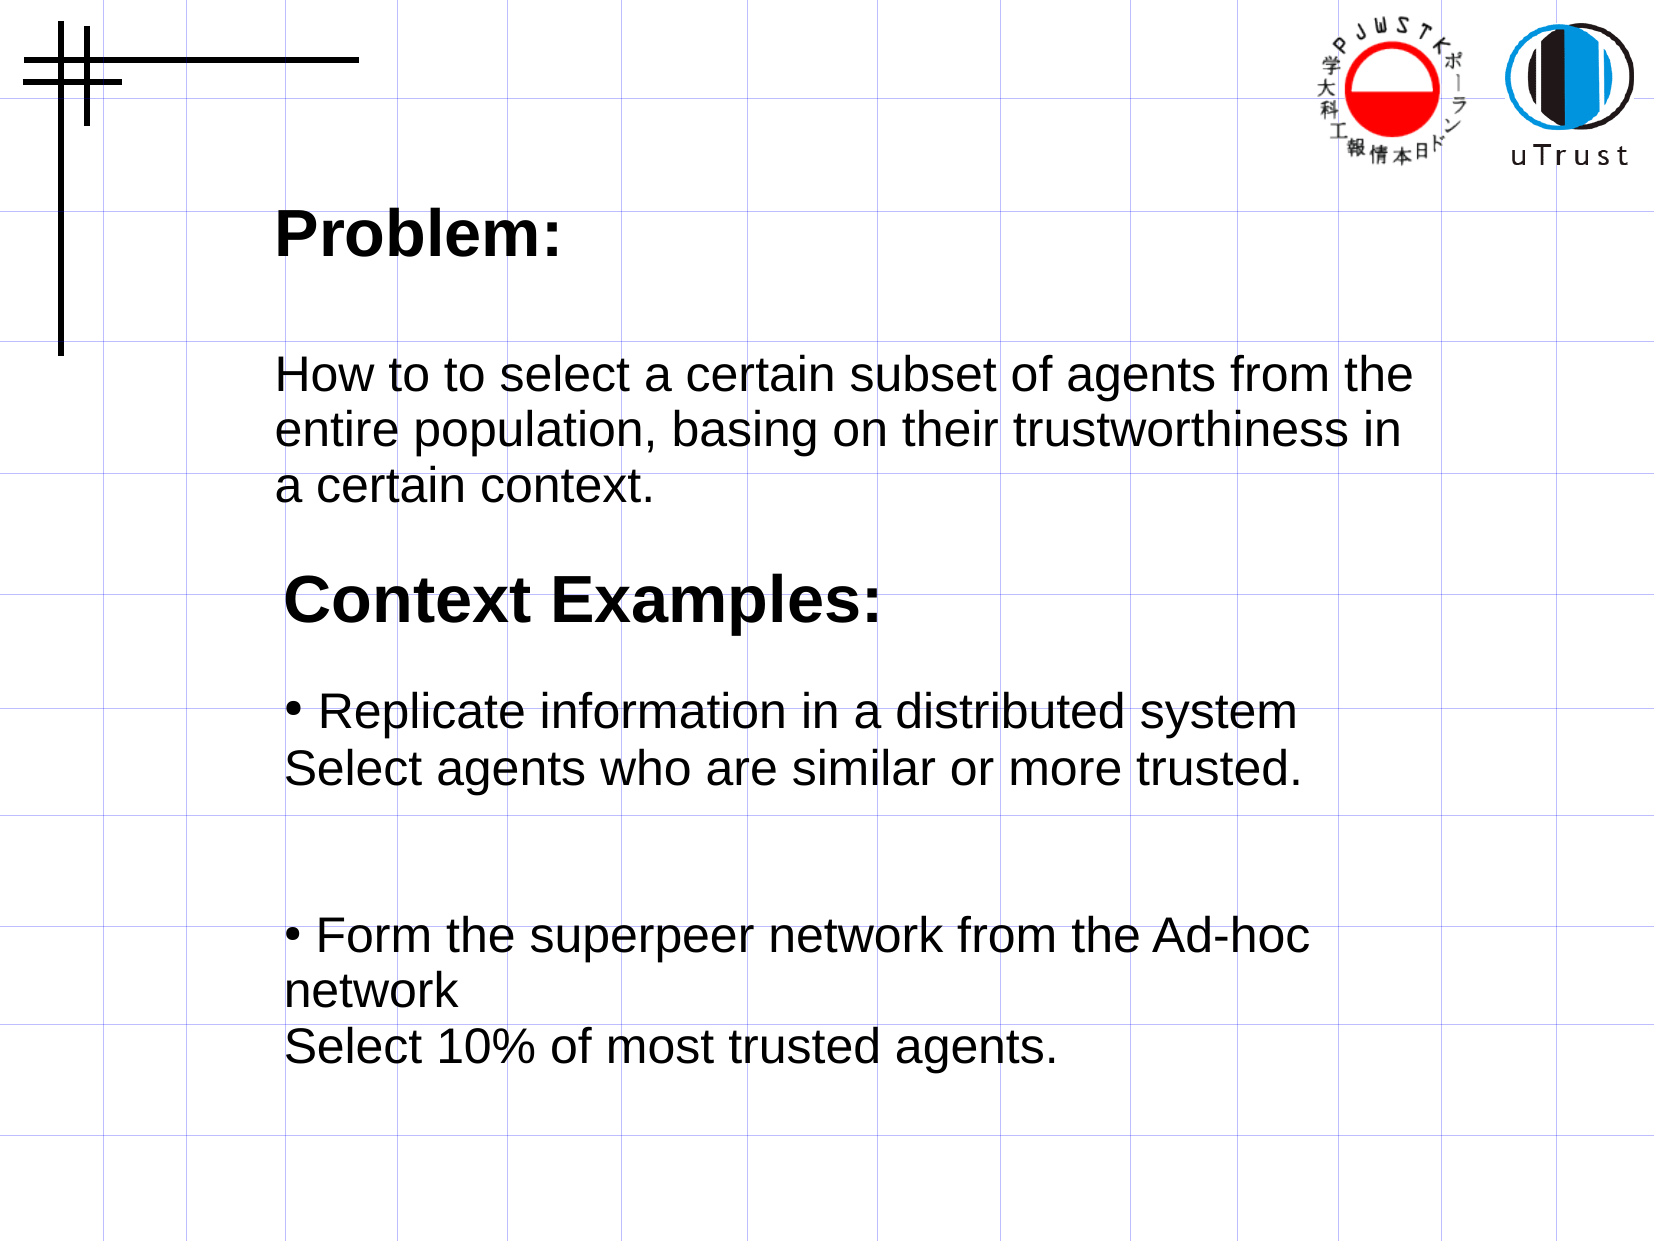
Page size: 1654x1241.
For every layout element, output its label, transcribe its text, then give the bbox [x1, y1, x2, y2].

text_box Problem: How to to select a certain subset of agents from the entire population, basing on their trustworthiness in a certain context. [259, 188, 1441, 521]
text_box Context Examples: Replicate information in a distributed system Select agents who are similar or more trusted. Form the superpeer network from the Ad-hoc network Select 10% of most trusted agents. [268, 555, 1418, 1082]
picture [1303, 0, 1479, 178]
picture [1511, 30, 1564, 125]
picture [1505, 23, 1634, 165]
